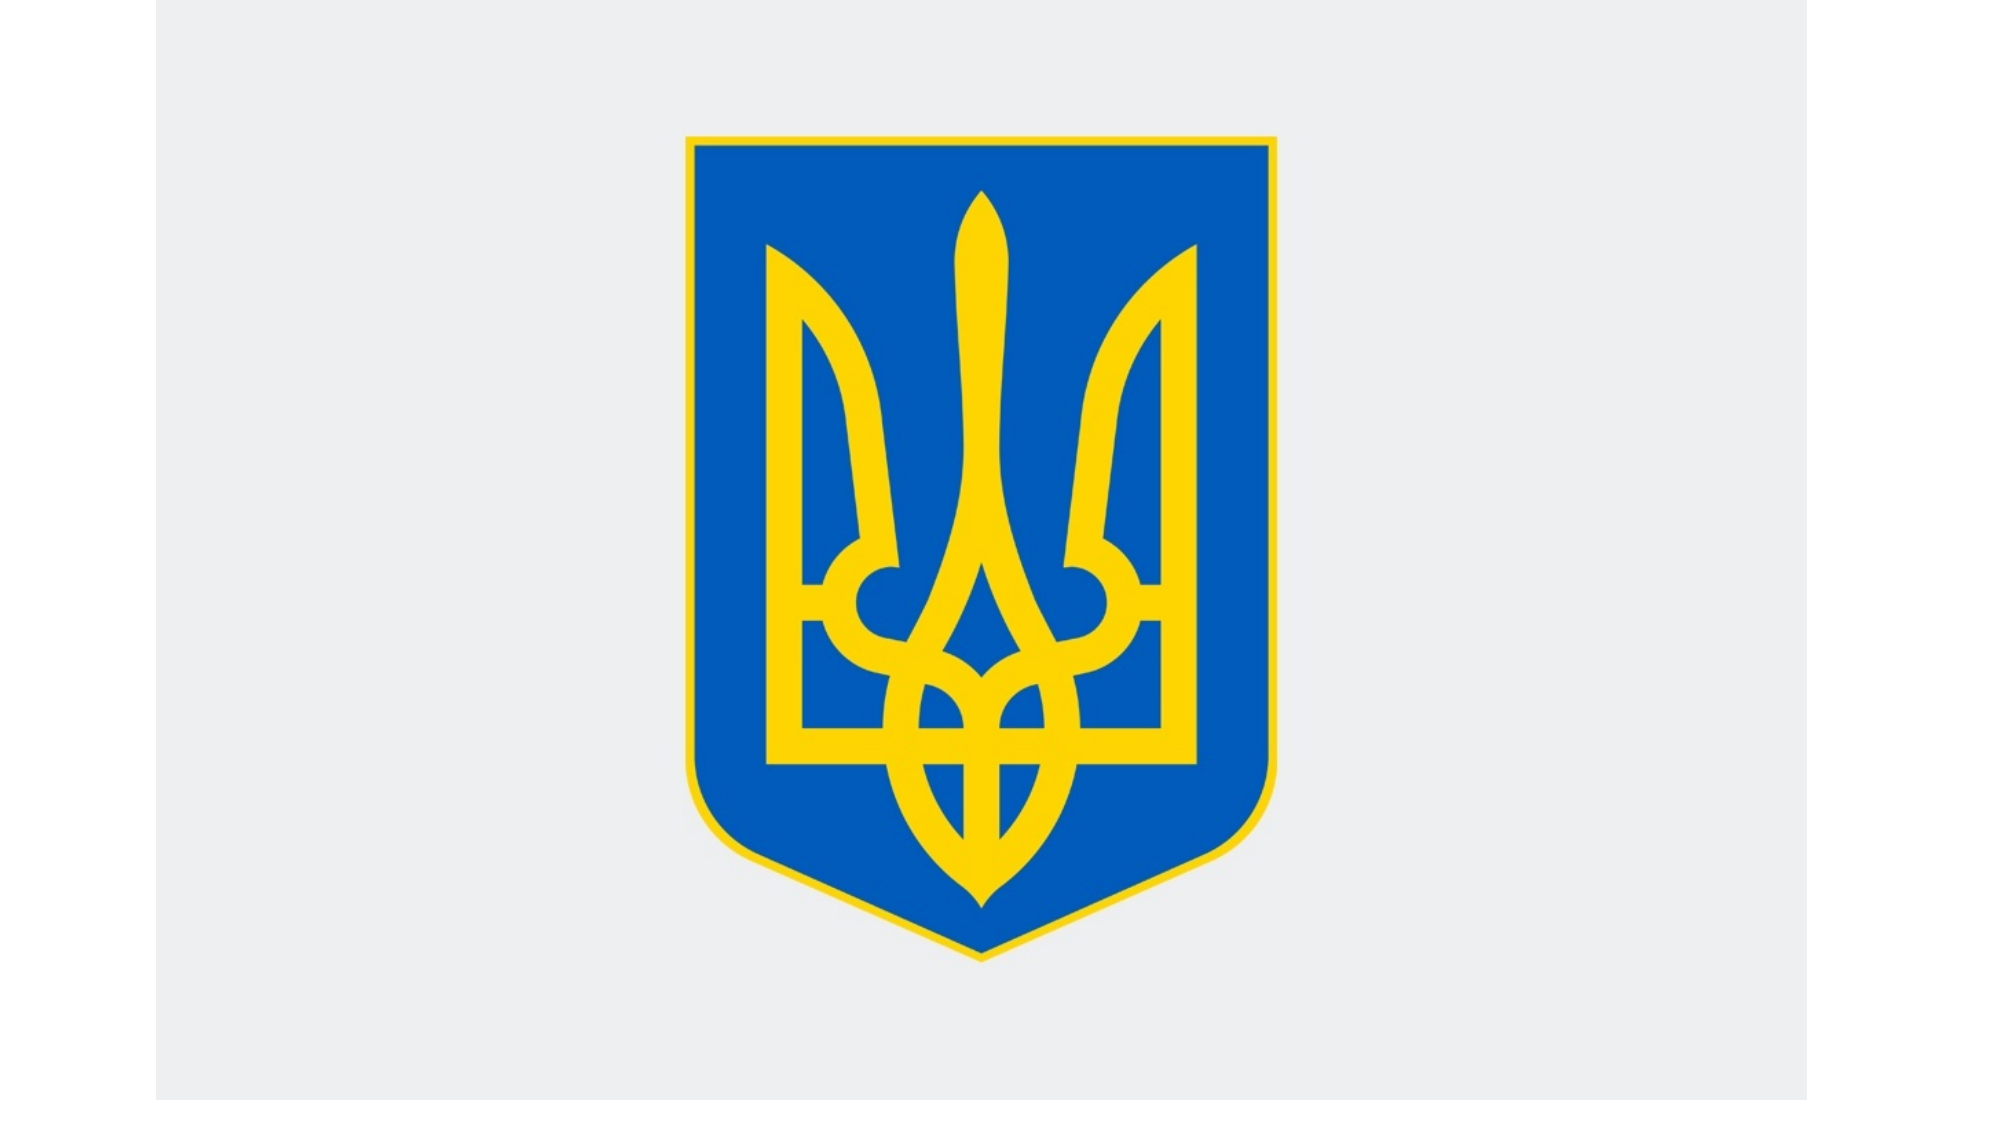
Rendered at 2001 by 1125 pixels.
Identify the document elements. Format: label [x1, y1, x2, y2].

picture [156, 0, 1807, 1100]
